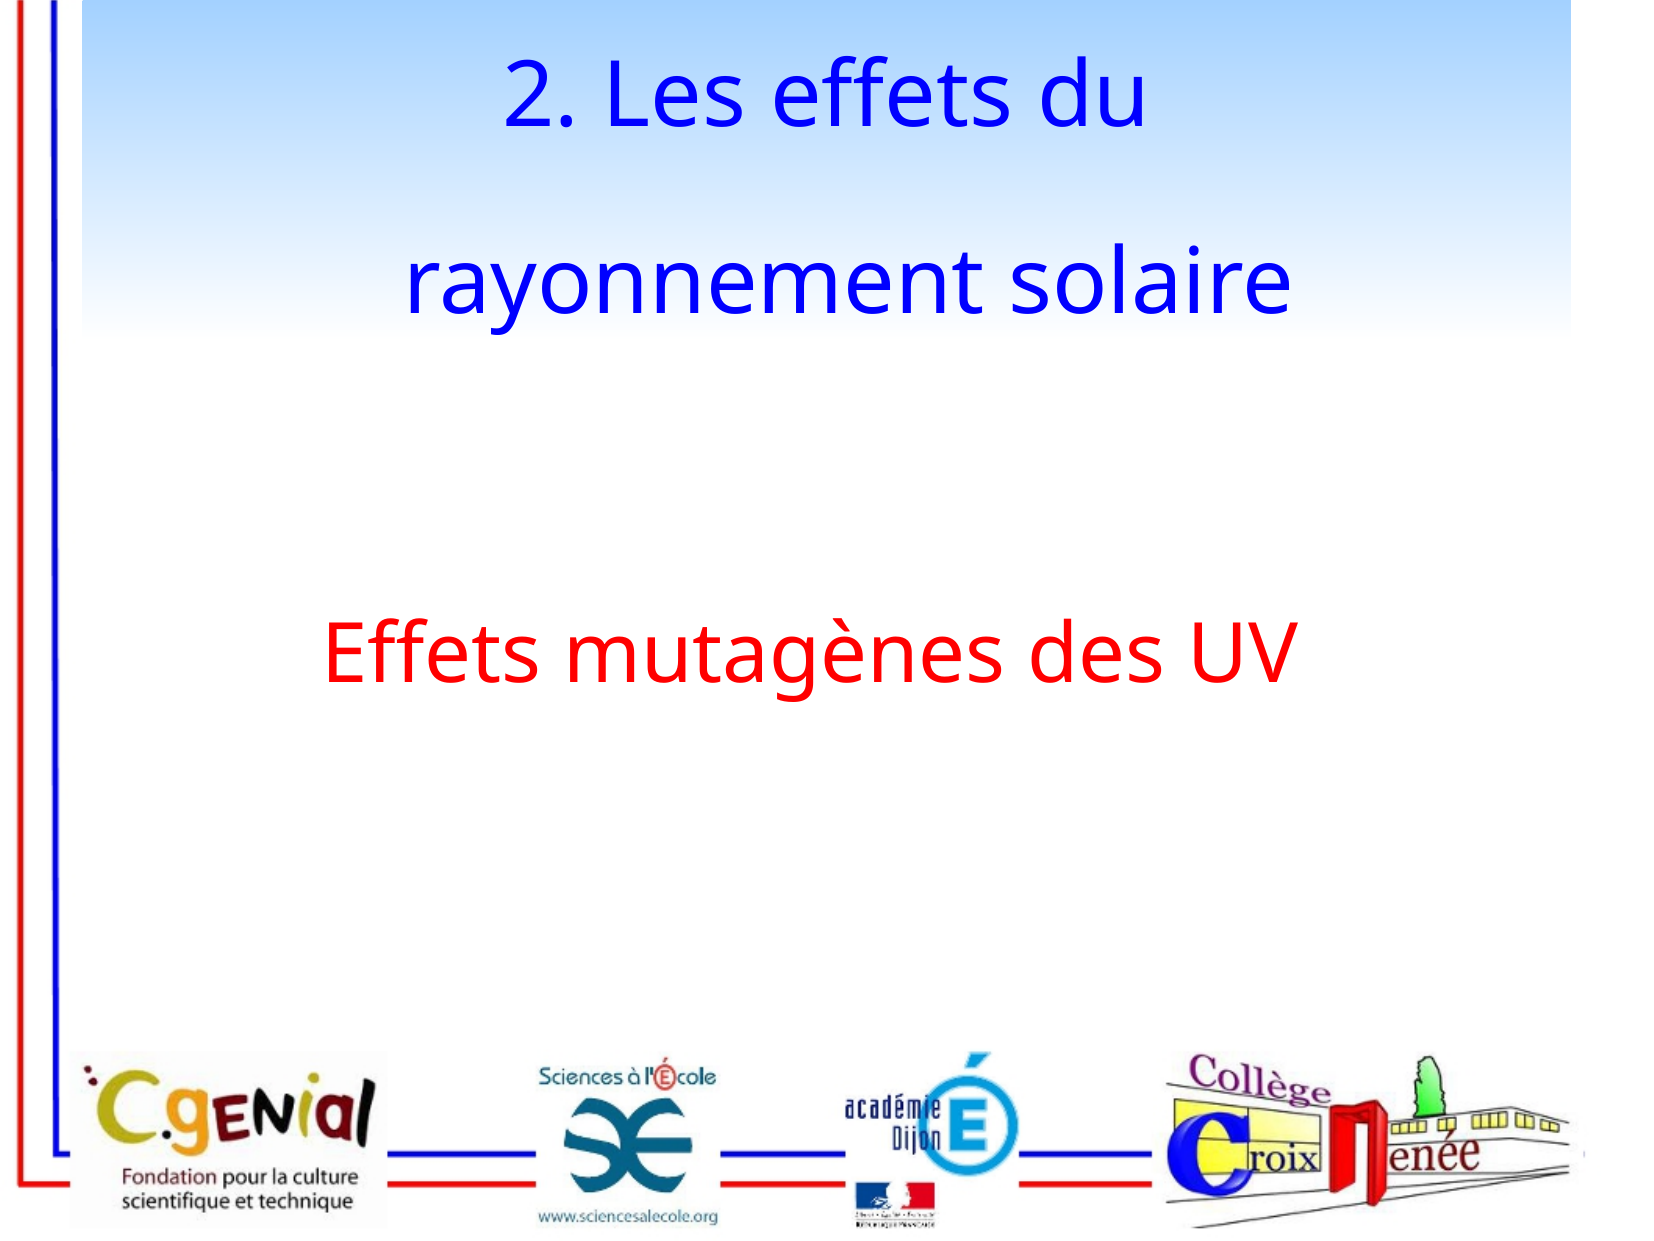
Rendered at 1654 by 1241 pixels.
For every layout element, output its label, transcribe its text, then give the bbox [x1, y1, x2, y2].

text_box Effets mutagènes des UV [82, 290, 1538, 1010]
picture [0, 0, 1654, 1241]
title 2. Les effets du rayonnement solaire [82, 13, 1571, 293]
